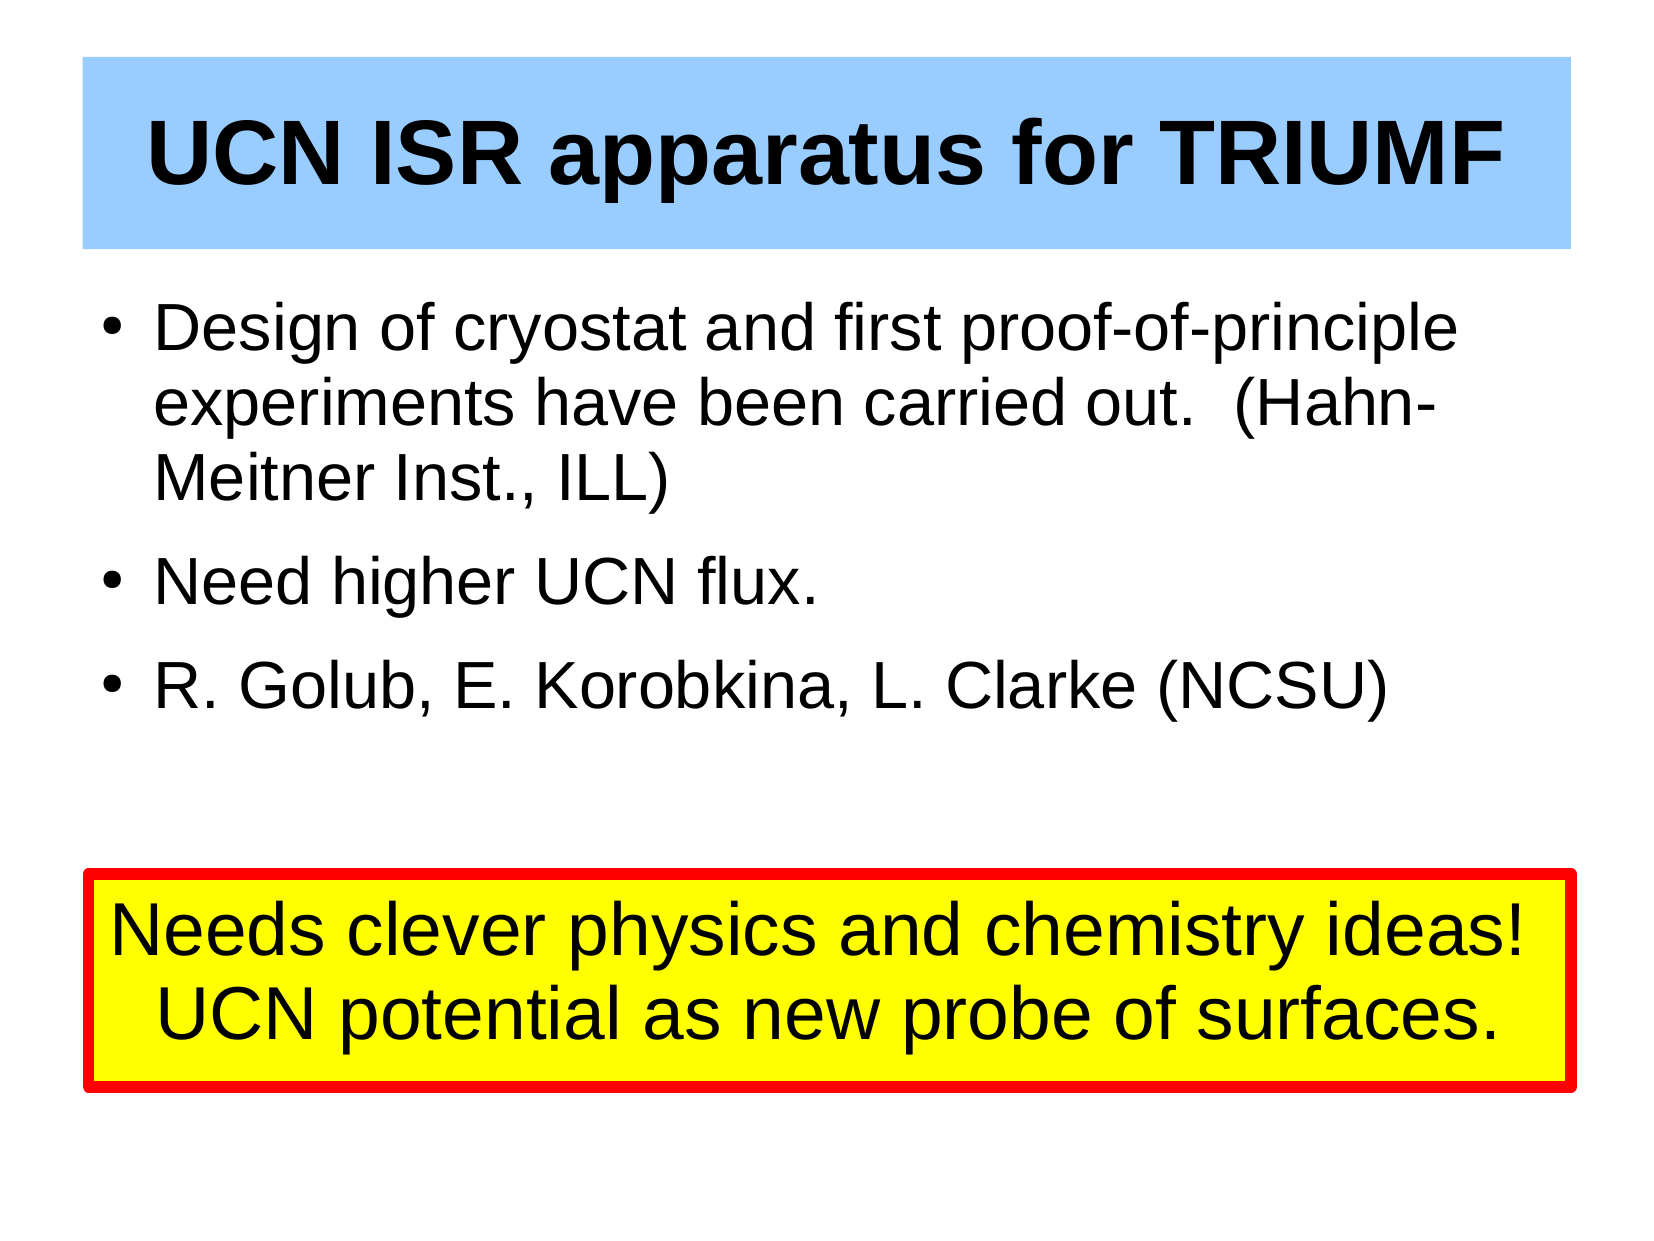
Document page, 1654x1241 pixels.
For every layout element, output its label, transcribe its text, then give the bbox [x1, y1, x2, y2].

list Design of cryostat and first proof-of-principle experiments have been carried out. (Hahn-Meitner Inst., ILL) Need higher UCN flux. R. Golub, E. Korobkina, L. Clarke (NCSU) [82, 290, 1571, 1094]
text_box Needs clever physics and chemistry ideas! UCN potential as new probe of surfaces. [88, 874, 1571, 1087]
title UCN ISR apparatus for TRIUMF [82, 56, 1571, 250]
